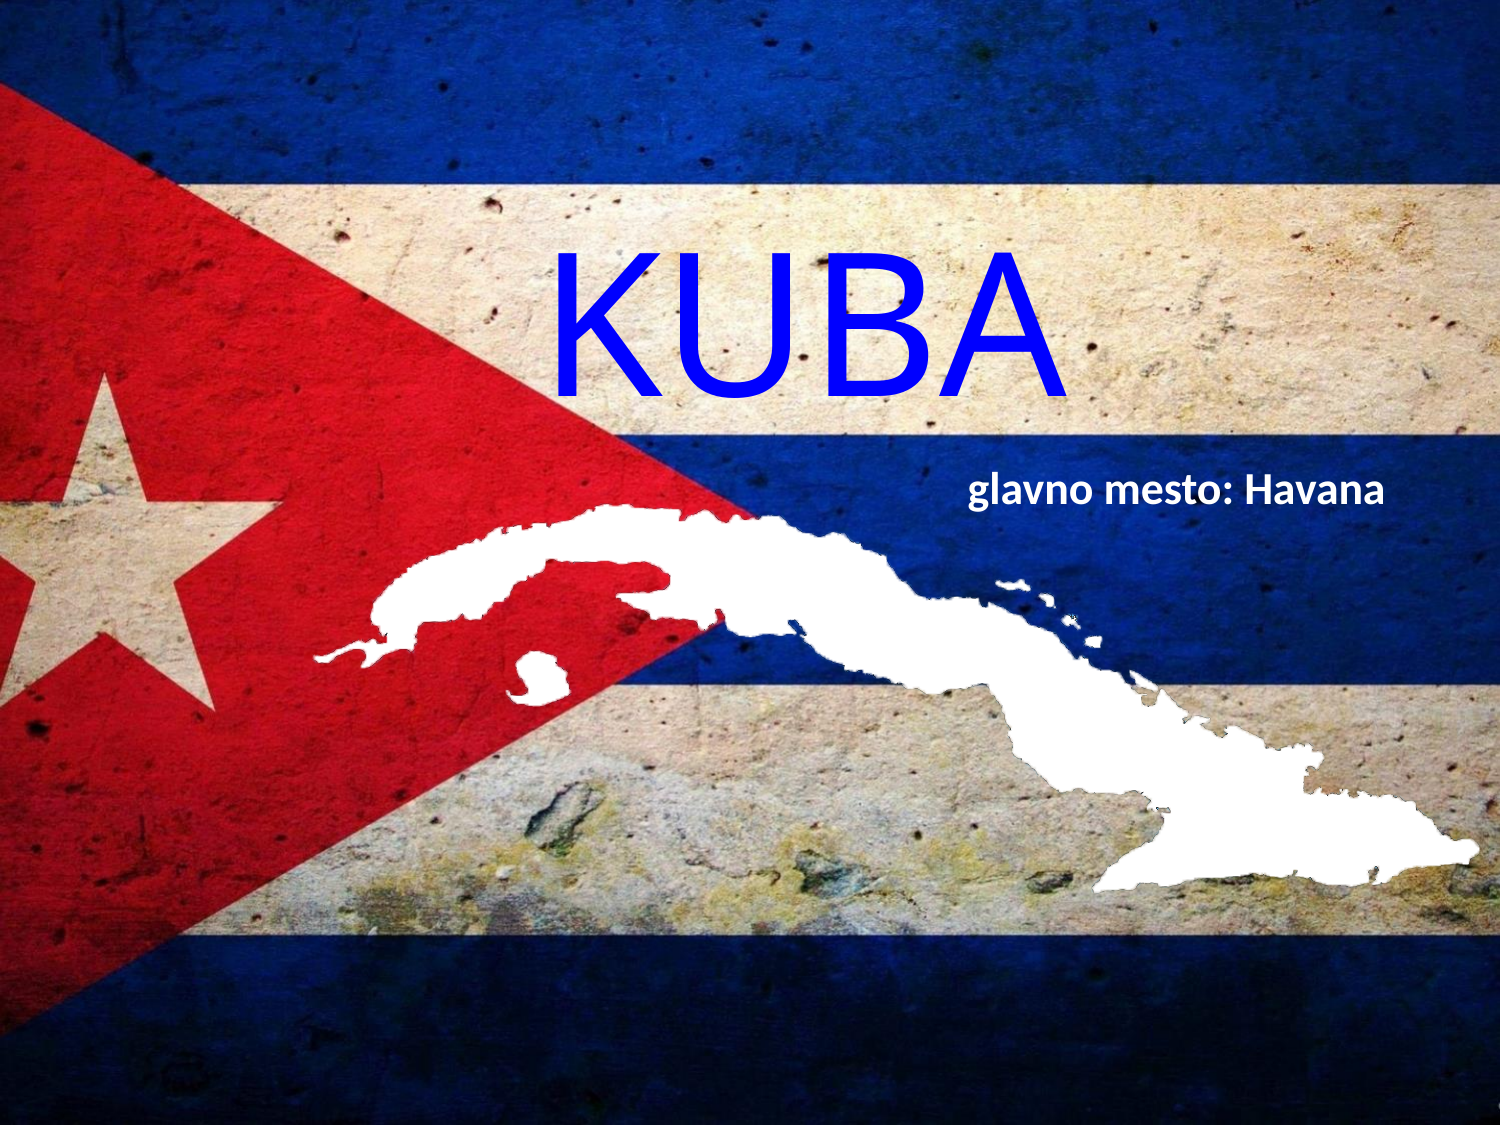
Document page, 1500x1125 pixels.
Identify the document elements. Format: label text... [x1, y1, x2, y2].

text_box glavno mesto: Havana [952, 451, 1480, 522]
title KUBA [218, 180, 1388, 452]
picture [0, 0, 1500, 1125]
